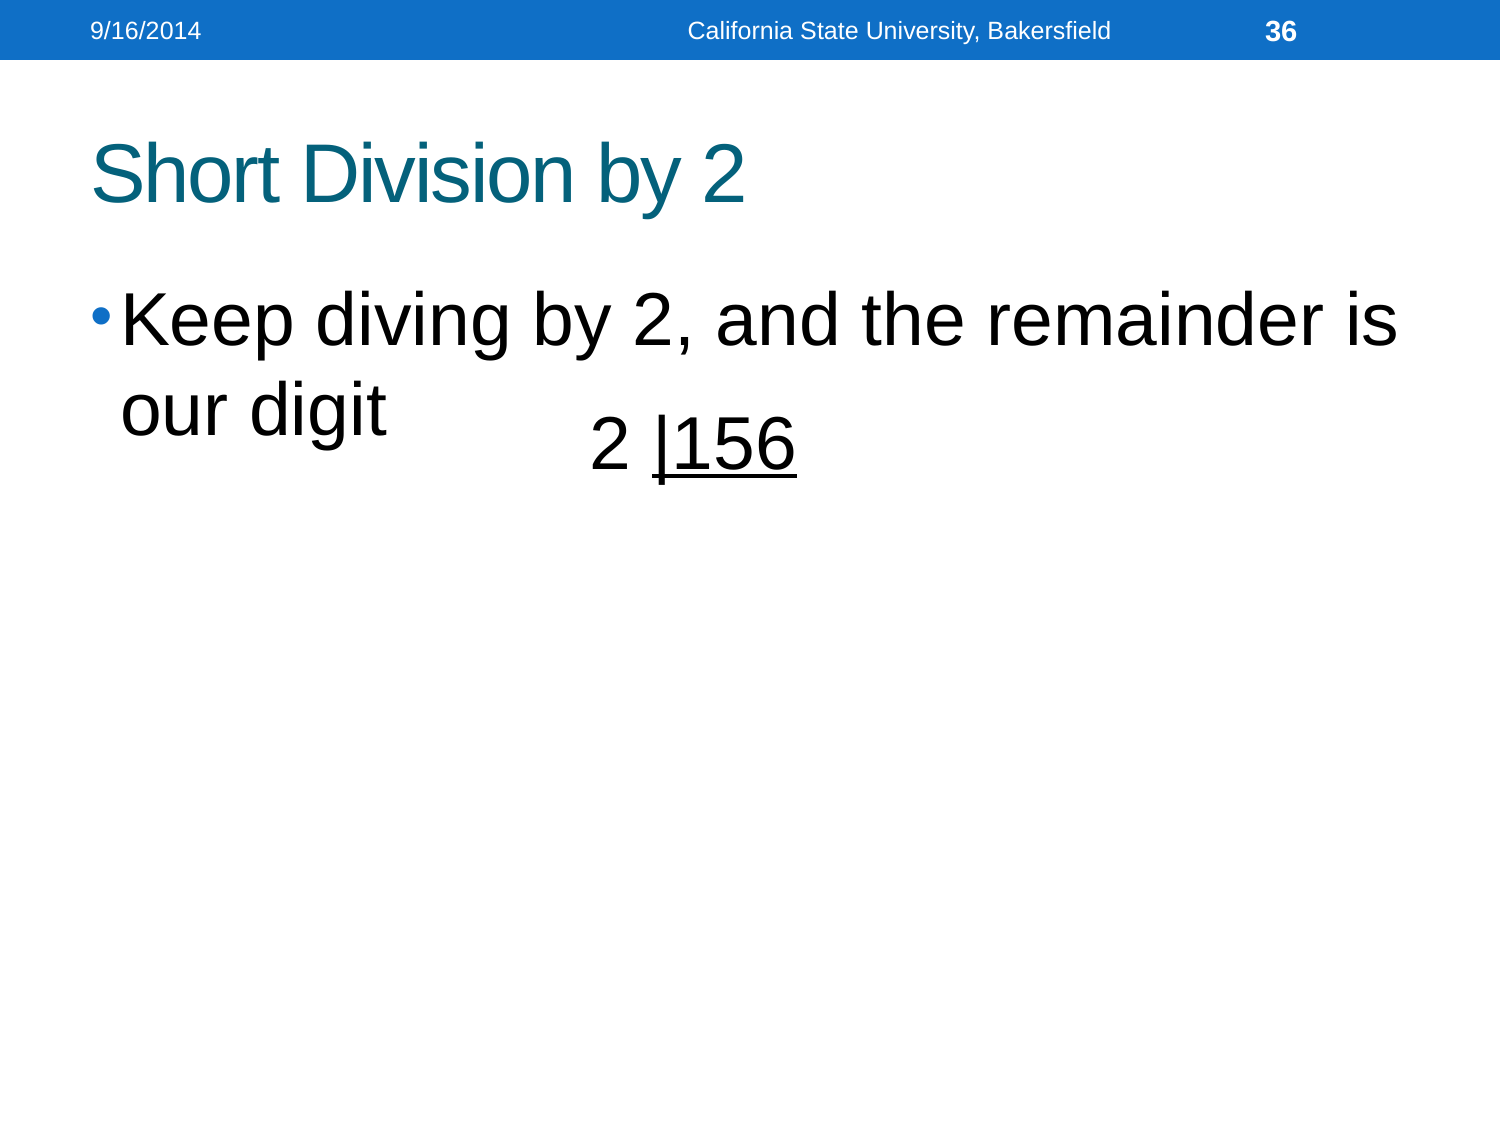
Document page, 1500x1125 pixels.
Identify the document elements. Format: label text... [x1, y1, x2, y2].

footer California State University, Bakersfield [562, 3, 1238, 57]
slide_number 9/16/2014 [75, 3, 550, 57]
title Short Division by 2 [75, 87, 1425, 250]
list Keep diving by 2, and the remainder is our digit [75, 262, 1425, 1063]
slide_number <number> [1250, 3, 1425, 57]
text_box 2 |156 [574, 387, 963, 673]
